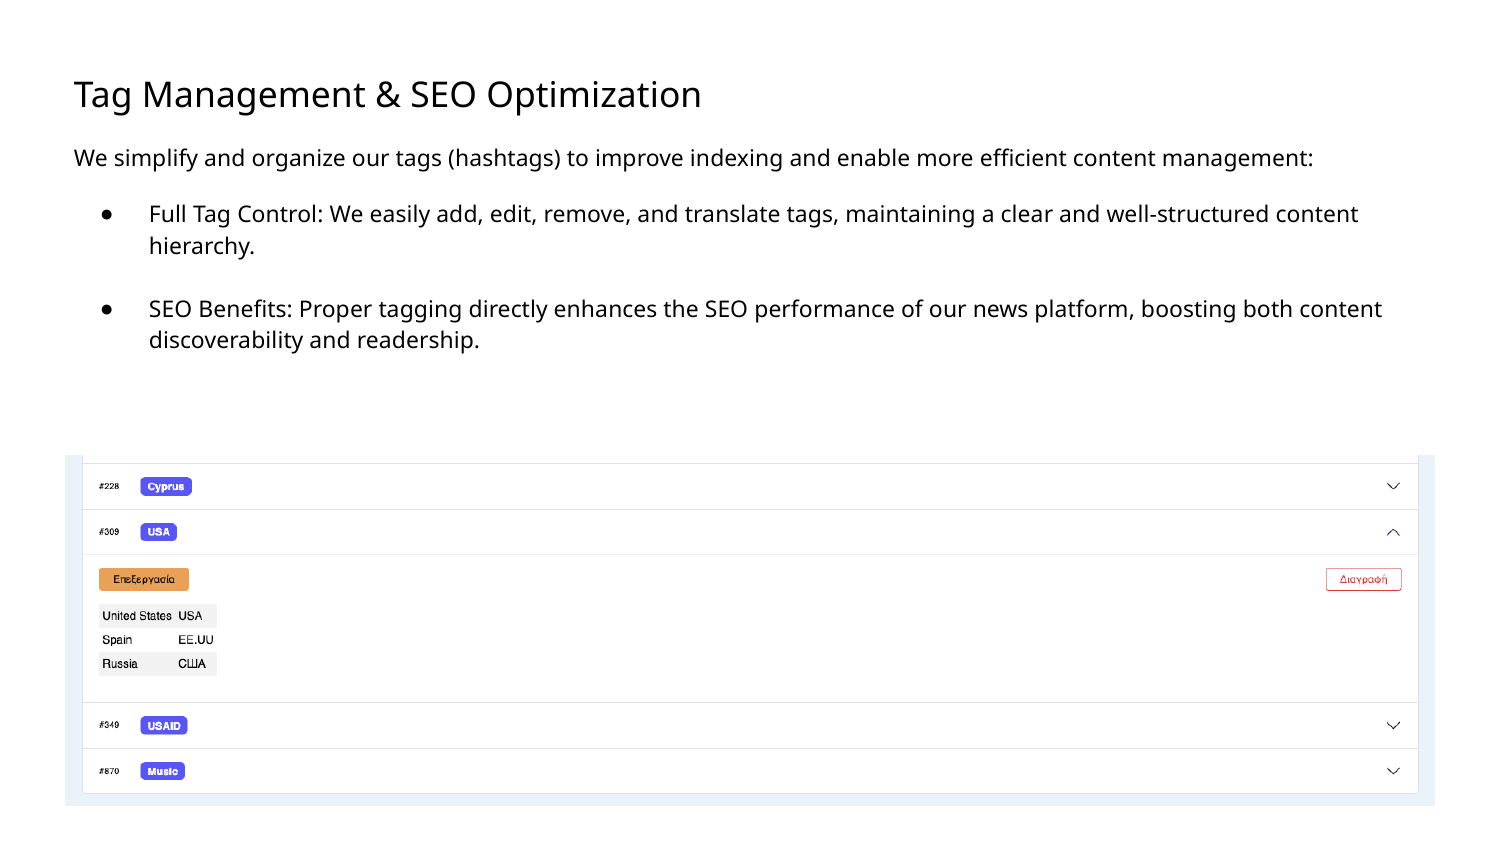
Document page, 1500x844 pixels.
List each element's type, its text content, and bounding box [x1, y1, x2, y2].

text_box Tag Management & SEO Optimization We simplify and organize our tags (hashtags) to improve indexing and enable more efficient content management: Full Tag Control: We easily add, edit, remove, and translate tags, maintaining a clear and well-structured content hierarchy. SEO Benefits: Proper tagging directly enhances the SEO performance of our news platform, boosting both content discoverability and readership. [58, 50, 1441, 369]
picture [65, 455, 1435, 806]
